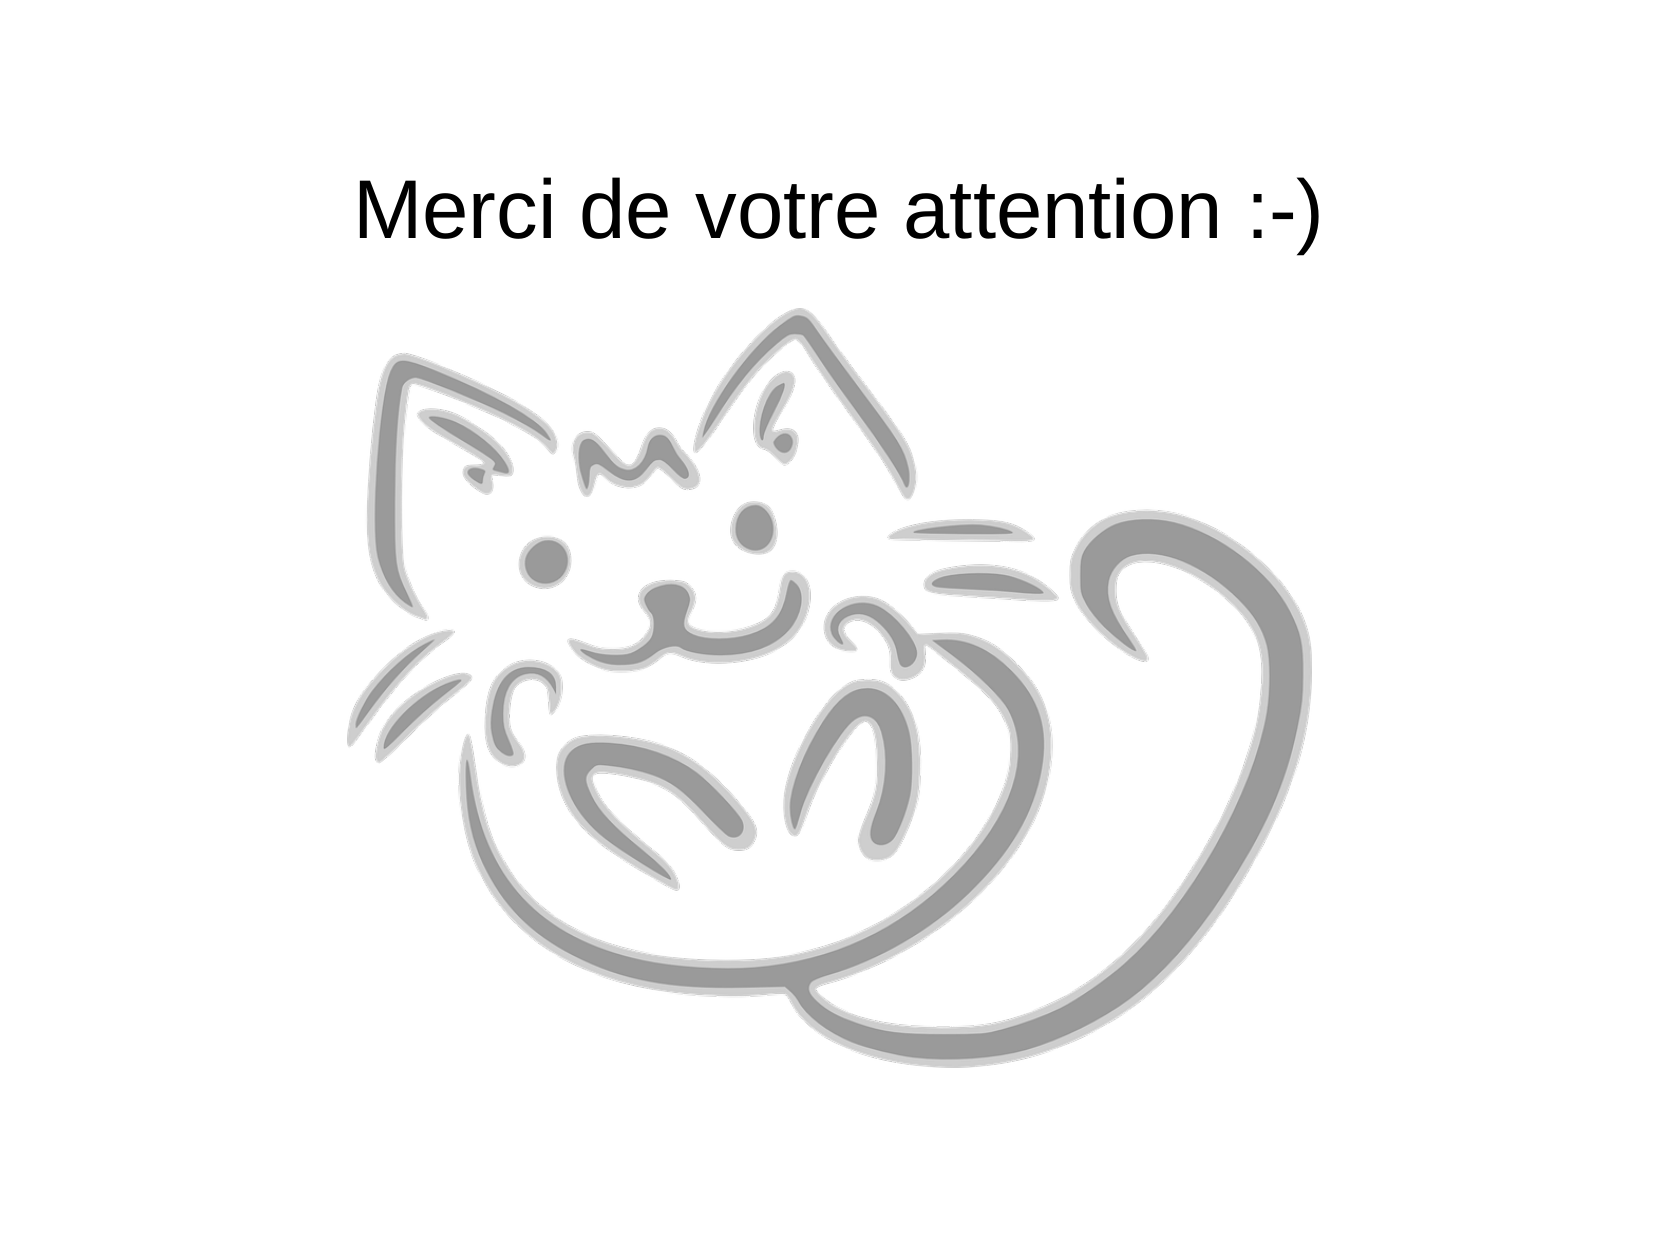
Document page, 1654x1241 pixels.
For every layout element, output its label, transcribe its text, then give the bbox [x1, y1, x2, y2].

picture [347, 308, 1312, 1068]
text_box Merci de votre attention :-) [252, 156, 1427, 265]
